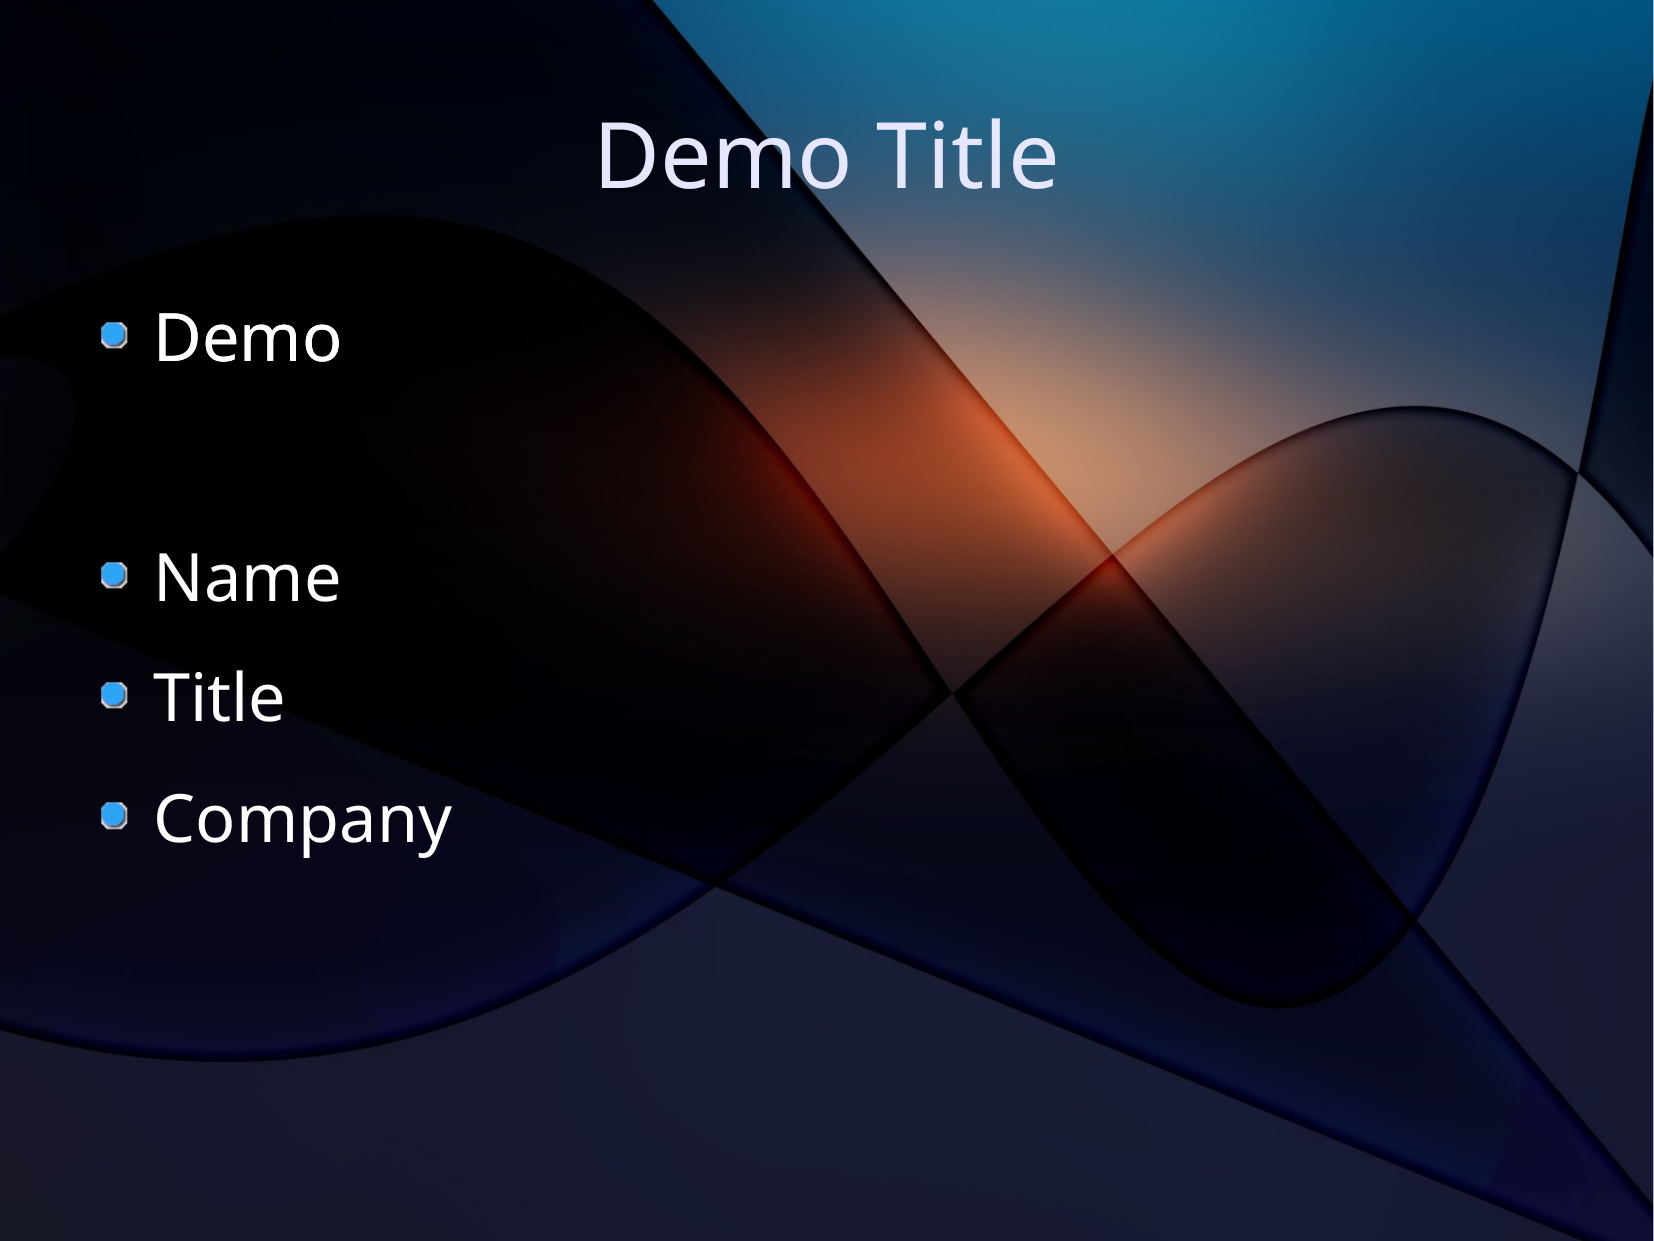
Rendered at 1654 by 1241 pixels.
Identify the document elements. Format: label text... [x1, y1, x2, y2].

picture [0, 0, 1654, 1241]
list Demo Name Title Company [82, 290, 1571, 794]
title Demo Title [82, 49, 1571, 257]
picture [1275, 40, 1282, 49]
